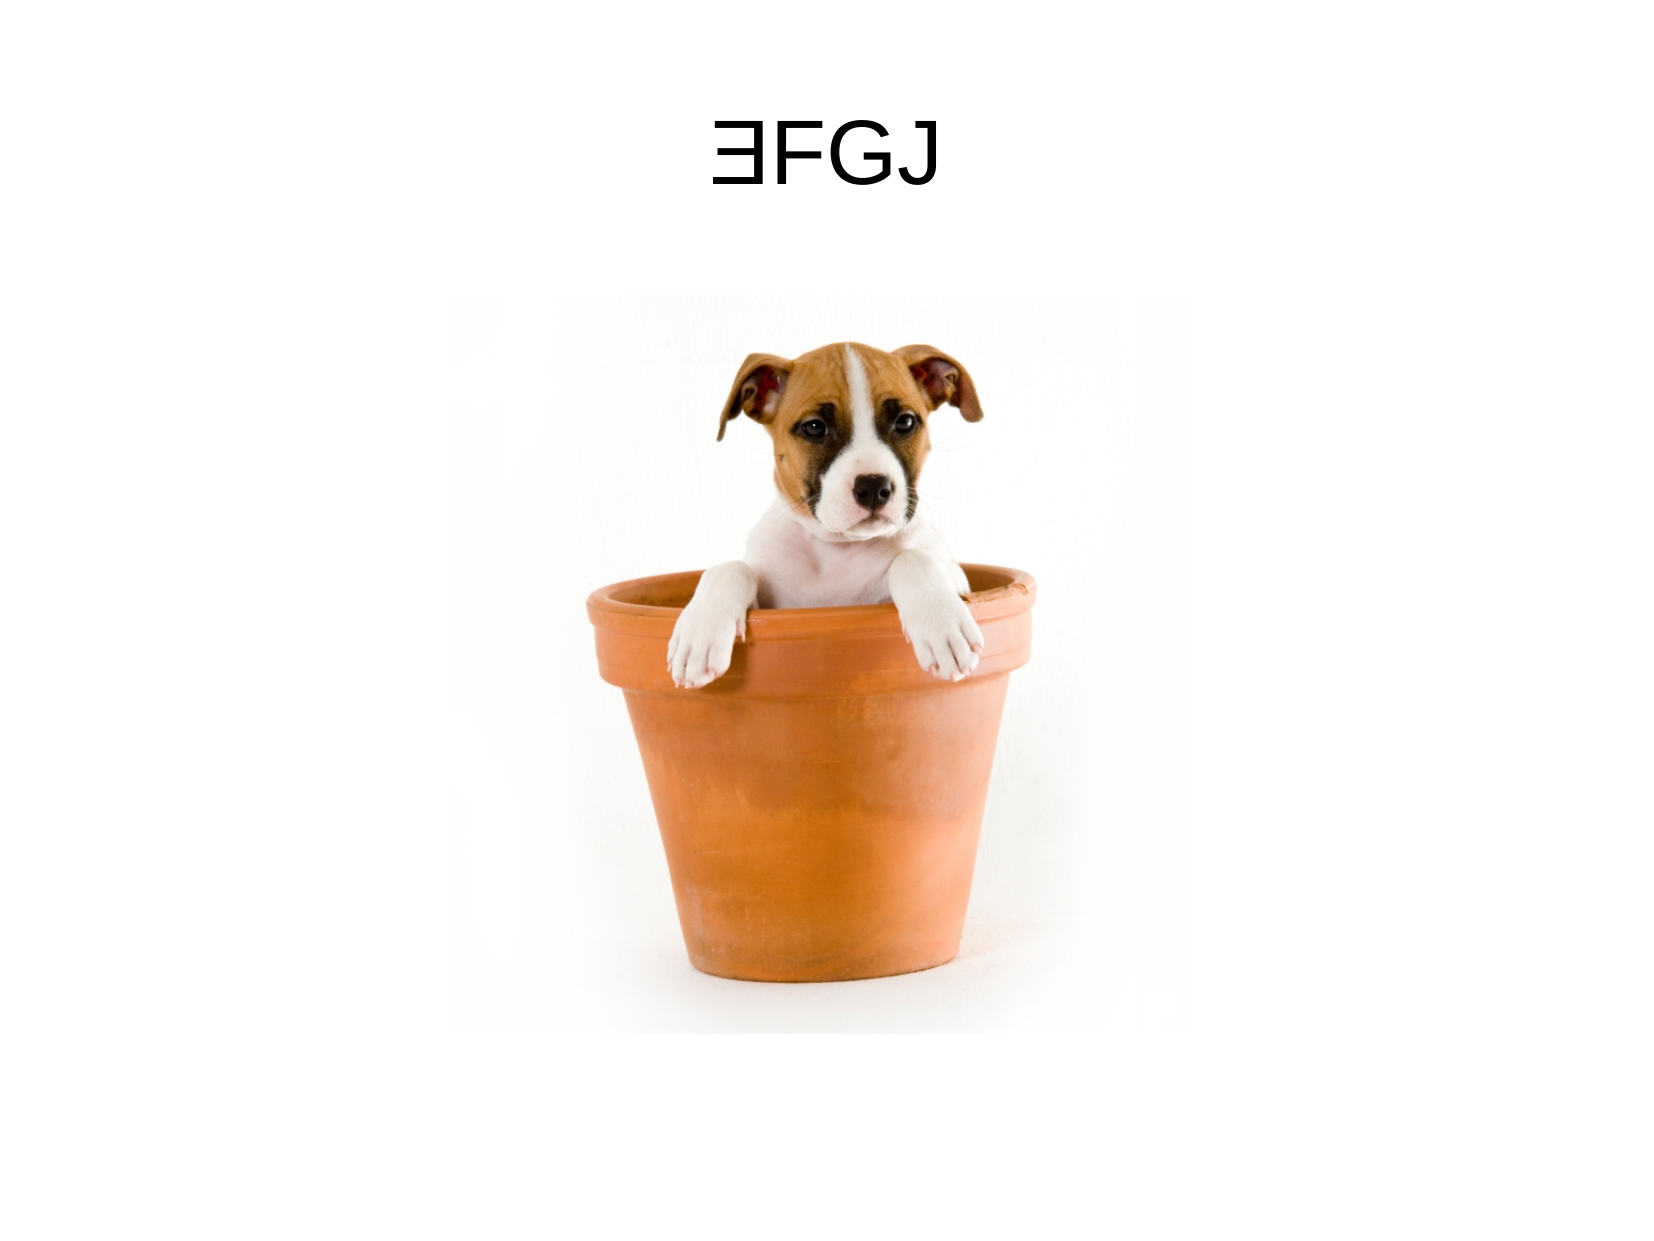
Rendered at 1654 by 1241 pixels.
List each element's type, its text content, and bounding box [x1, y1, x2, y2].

picture [448, 295, 1188, 1034]
title ƎFGJ [82, 56, 1571, 250]
